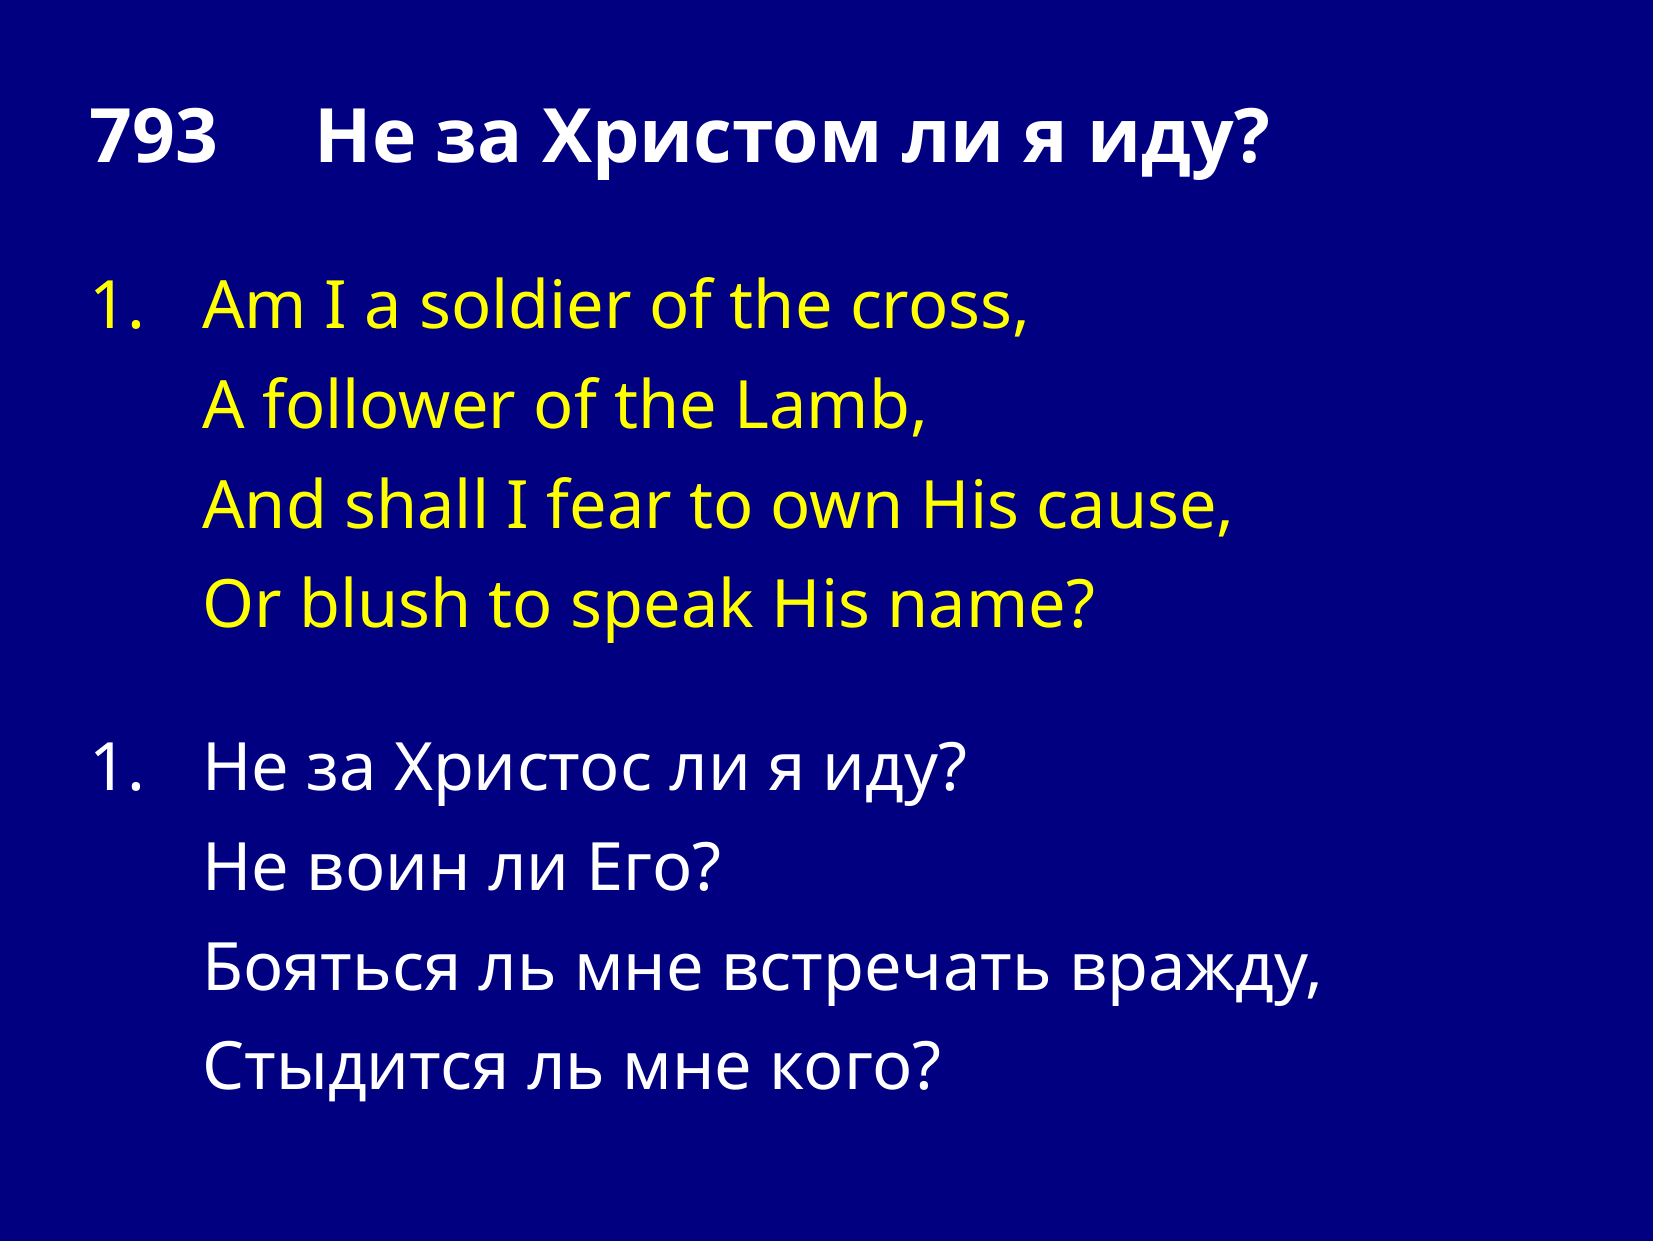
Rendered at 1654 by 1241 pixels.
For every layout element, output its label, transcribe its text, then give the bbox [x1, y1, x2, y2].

text_box 1. Не за Христос ли я иду? Не воин ли Его? Бояться ль мне встречать вражду, Стыдится ль мне кого? [75, 412, 1576, 1163]
text_box 793 Не за Христом ли я иду? [75, 75, 1576, 188]
text_box 1. Am I a soldier of the cross, A follower of the Lamb, And shall I fear to own His cause, Or blush to speak His name? [75, 188, 1576, 412]
